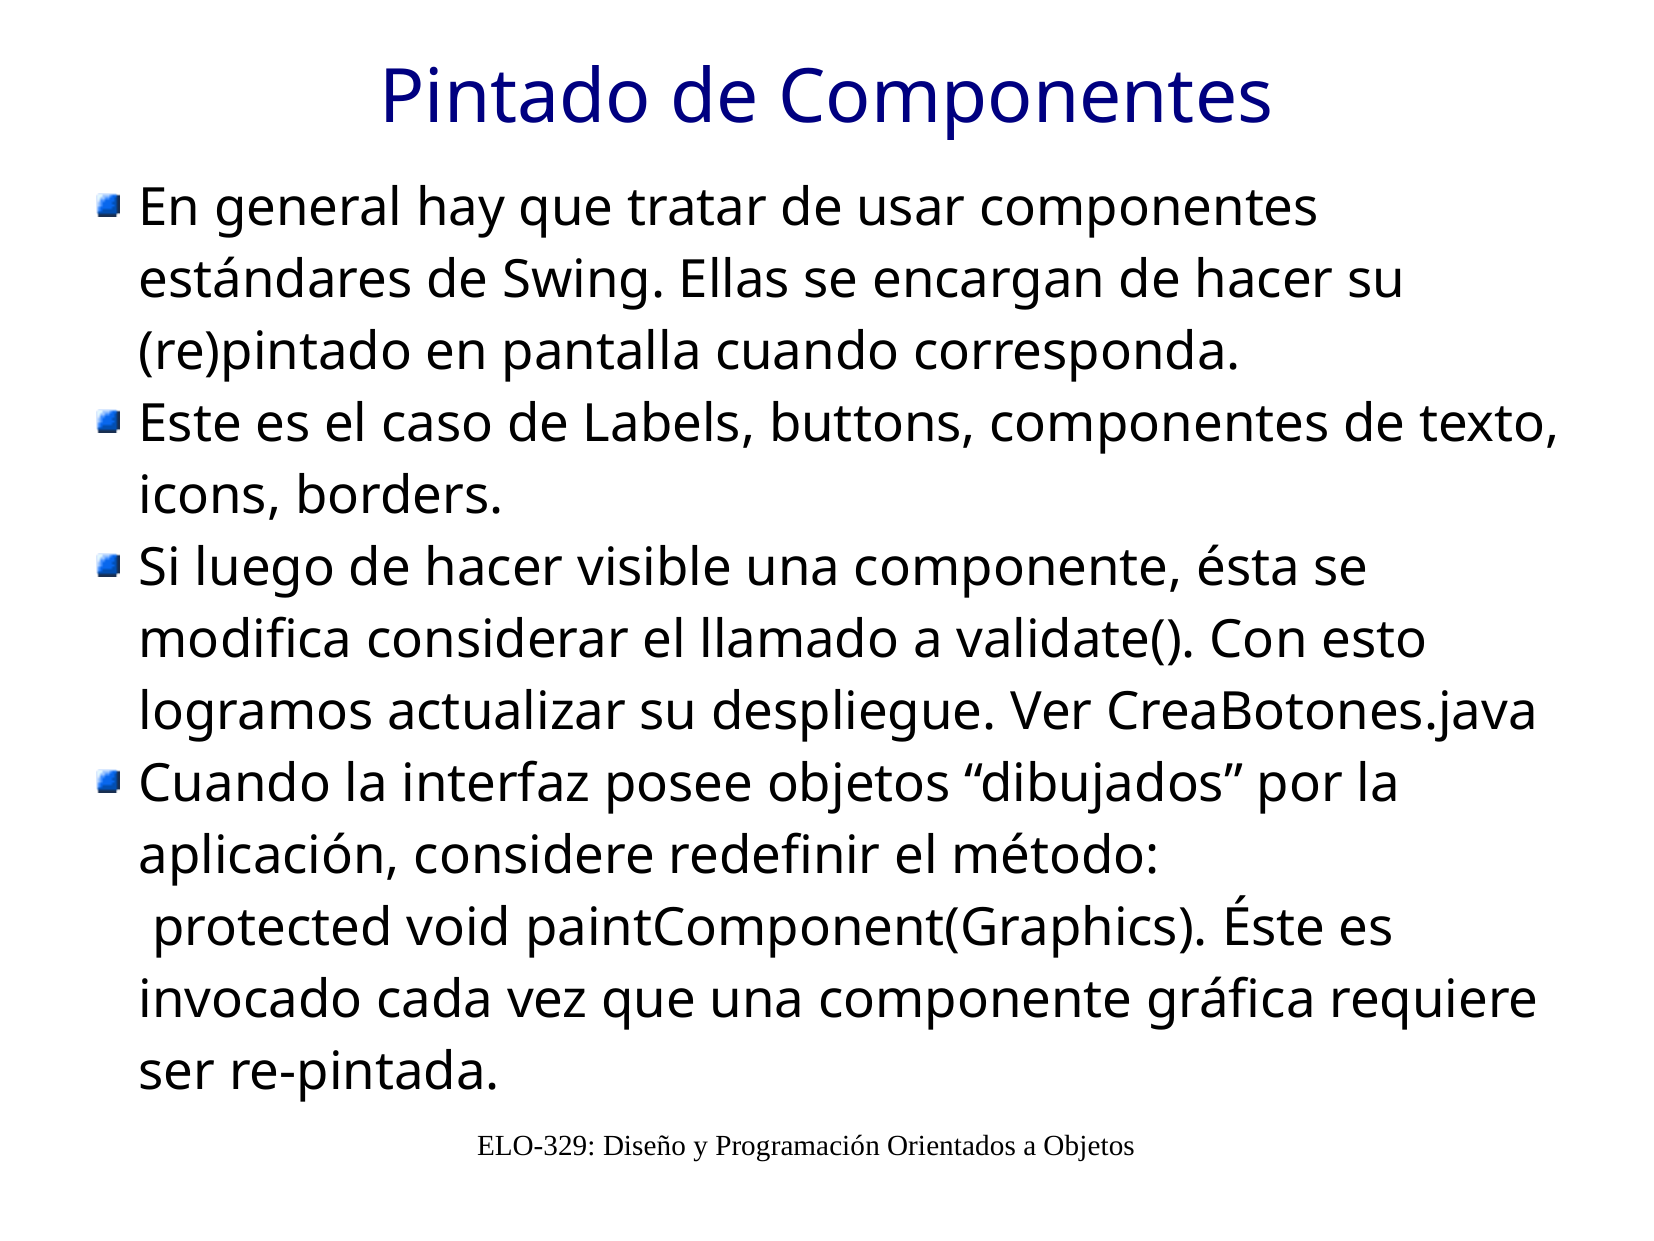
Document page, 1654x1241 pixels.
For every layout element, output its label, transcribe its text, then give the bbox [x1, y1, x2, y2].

title Pintado de Componentes [82, 43, 1571, 145]
list En general hay que tratar de usar componentes estándares de Swing. Ellas se encargan de hacer su (re)pintado en pantalla cuando corresponda. Este es el caso de Labels, buttons, componentes de texto, icons, borders. Si luego de hacer visible una componente, ésta se modifica considerar el llamado a validate(). Con esto logramos actualizar su despliegue. Ver CreaBotones.java Cuando la interfaz posee objetos “dibujados” por la aplicación, considere redefinir el método: protected void paintComponent(Graphics). Éste es invocado cada vez que una componente gráfica requiere ser re-pintada. [82, 169, 1571, 1112]
